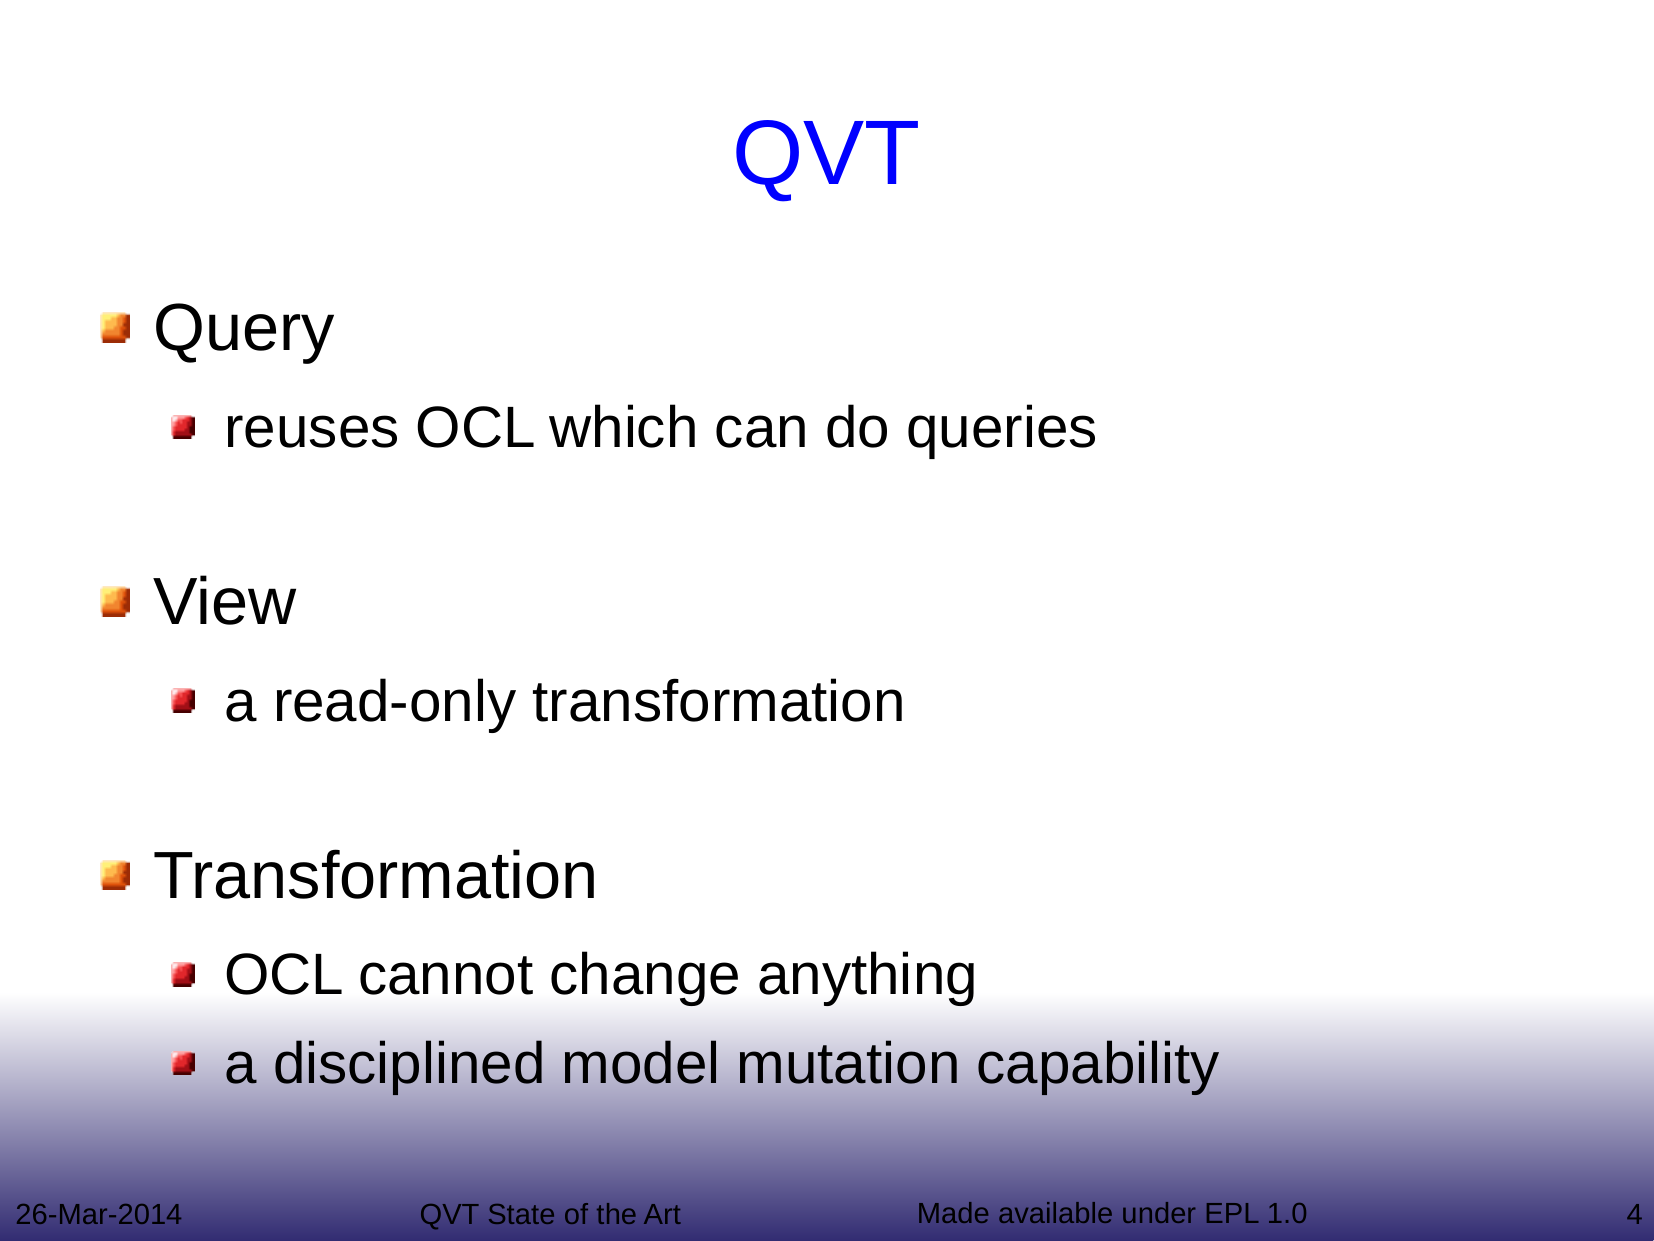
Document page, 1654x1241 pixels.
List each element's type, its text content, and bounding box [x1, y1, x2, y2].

title QVT [82, 49, 1571, 257]
list Query reuses OCL which can do queries View a read-only transformation Transformation OCL cannot change anything a disciplined model mutation capability [82, 290, 1571, 1109]
